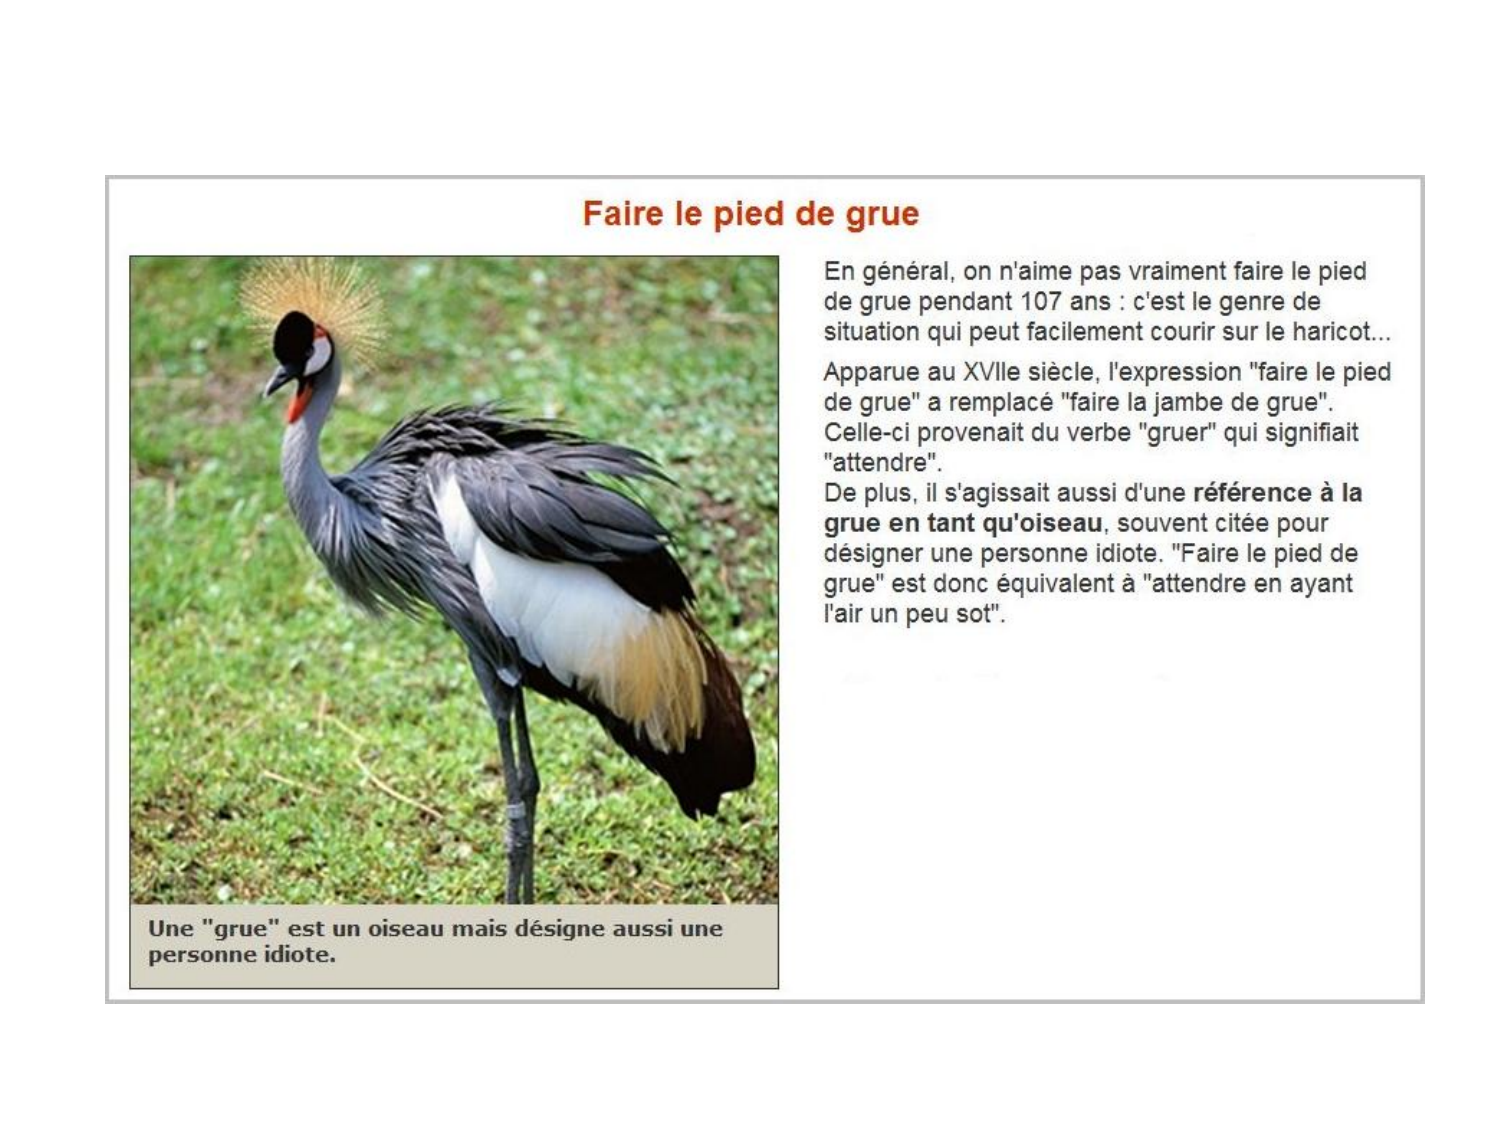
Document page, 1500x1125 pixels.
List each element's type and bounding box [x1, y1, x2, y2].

text_box [105, 175, 1425, 1004]
title [75, 45, 1426, 233]
